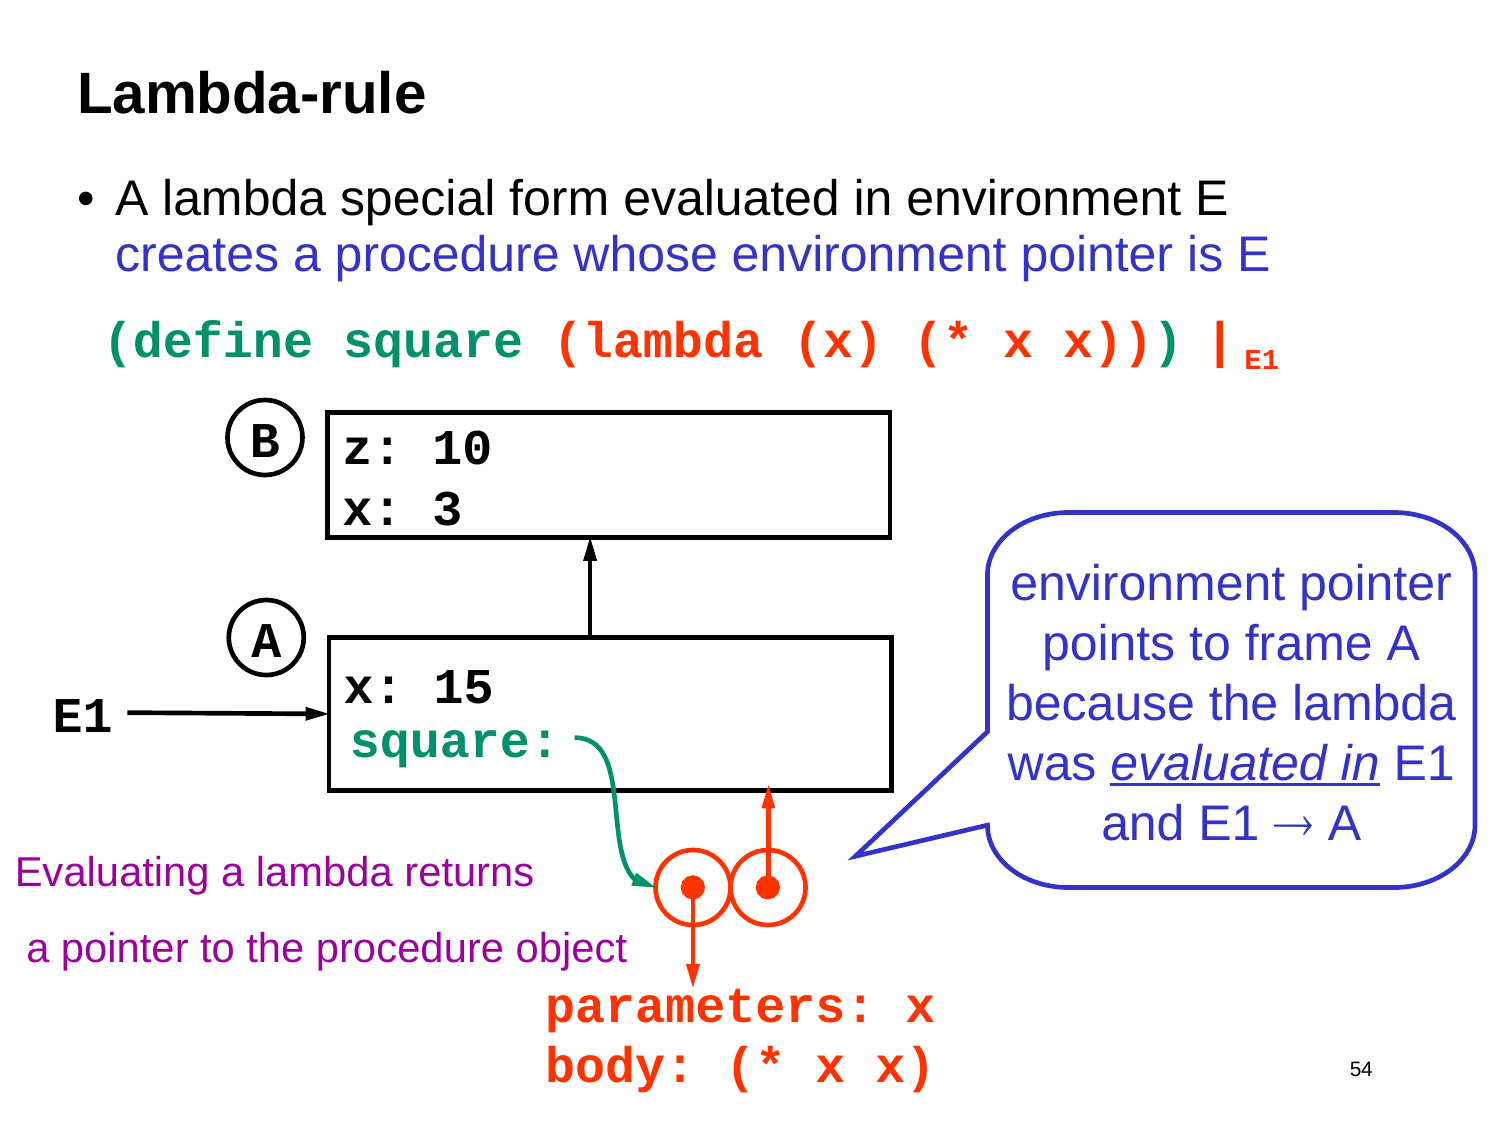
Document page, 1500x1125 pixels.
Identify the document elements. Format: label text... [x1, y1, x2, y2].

title Lambda-rule [62, 24, 1338, 162]
text_box B [227, 399, 303, 476]
text_box square: [335, 699, 575, 776]
text_box (define square (lambda (x) (* x x))) | E1 [88, 299, 1295, 384]
text_box z: 10 x: 3 [327, 412, 891, 538]
text_box A [228, 600, 304, 676]
text_box environment pointer points to frame A because the lambda was evaluated in E1 and E1  A [875, 512, 1476, 888]
text_box E1 [37, 674, 128, 751]
text_box parameters: x body: (* x x) [530, 979, 951, 1101]
text_box x: 15 [328, 637, 892, 791]
text_box Evaluating a lambda returns a pointer to the procedure object [0, 837, 958, 979]
list A lambda special form evaluated in environment E creates a procedure whose environment pointer is E [62, 162, 1450, 426]
